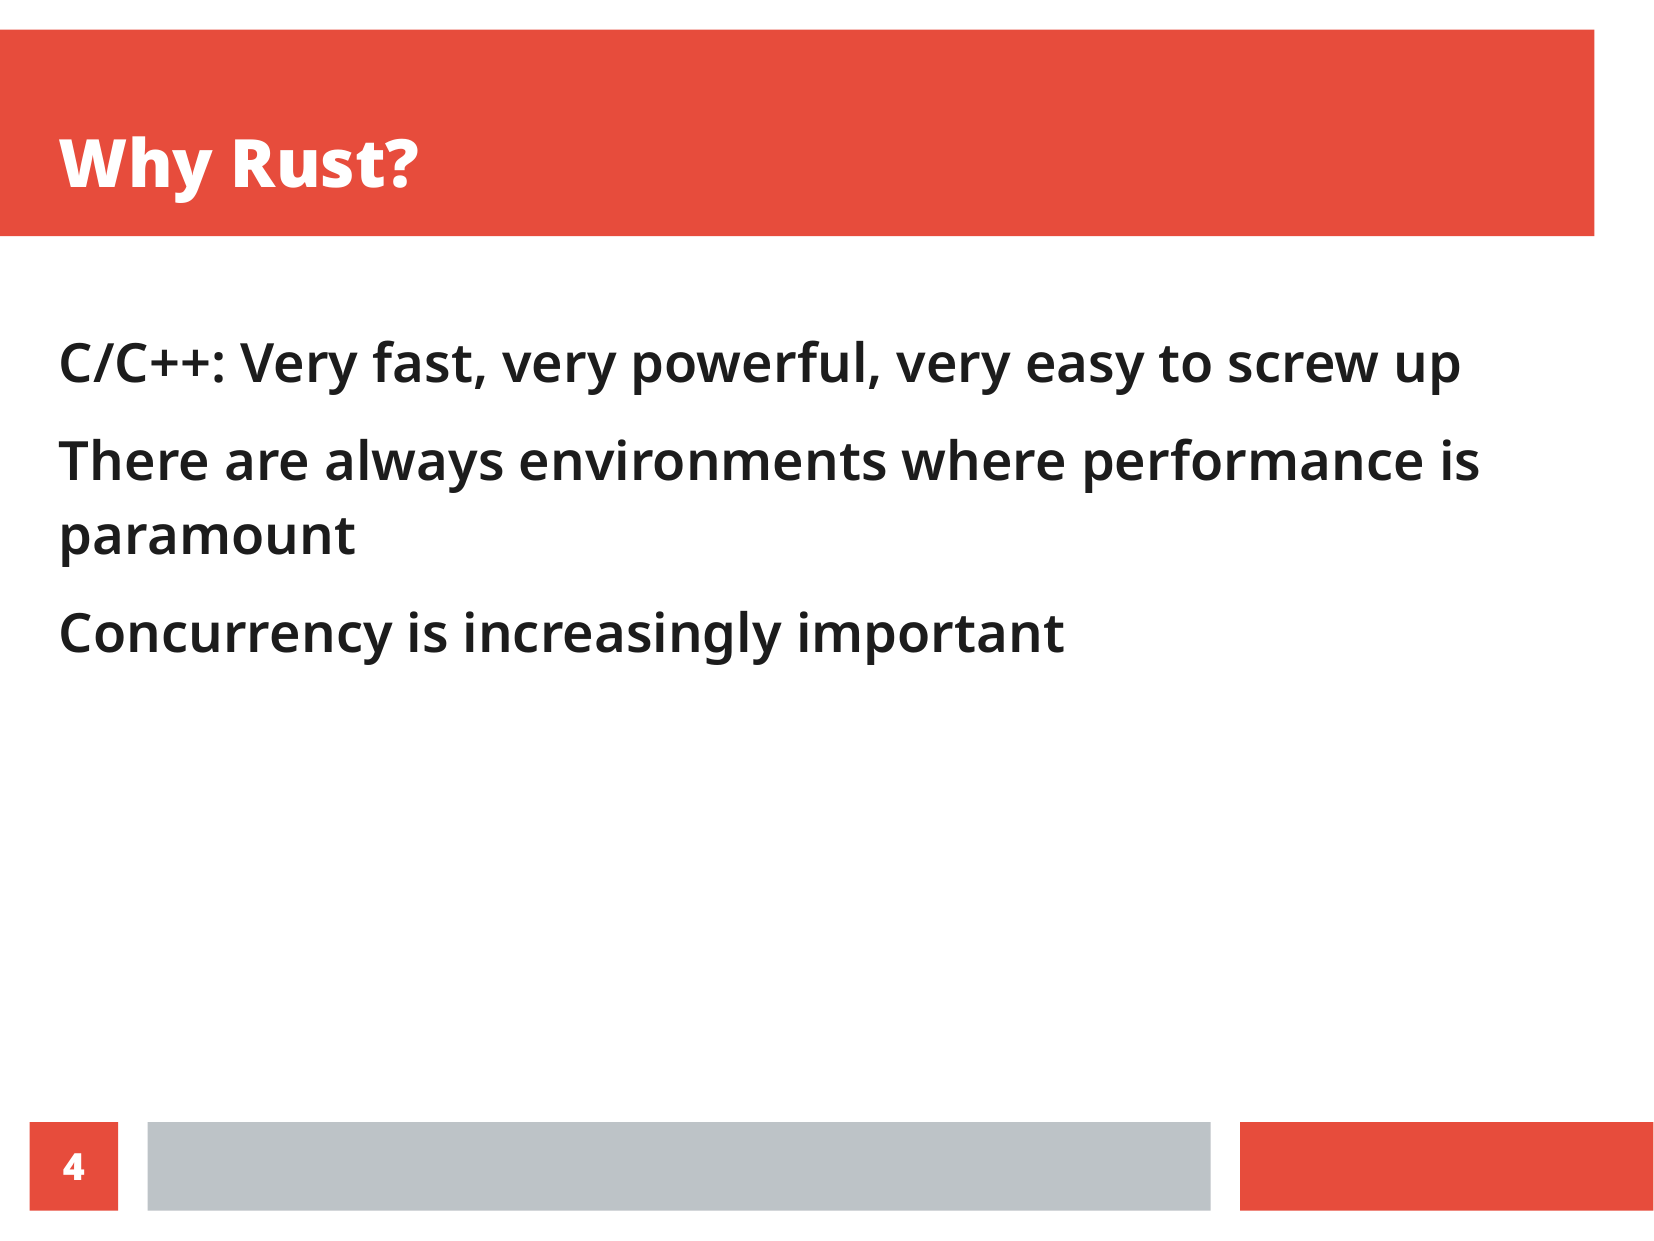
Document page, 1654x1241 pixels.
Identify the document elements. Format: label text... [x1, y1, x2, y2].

list C/C++: Very fast, very powerful, very easy to screw up There are always environments where performance is paramount Concurrency is increasingly important [59, 324, 1565, 1093]
title Why Rust? [59, 59, 1595, 207]
